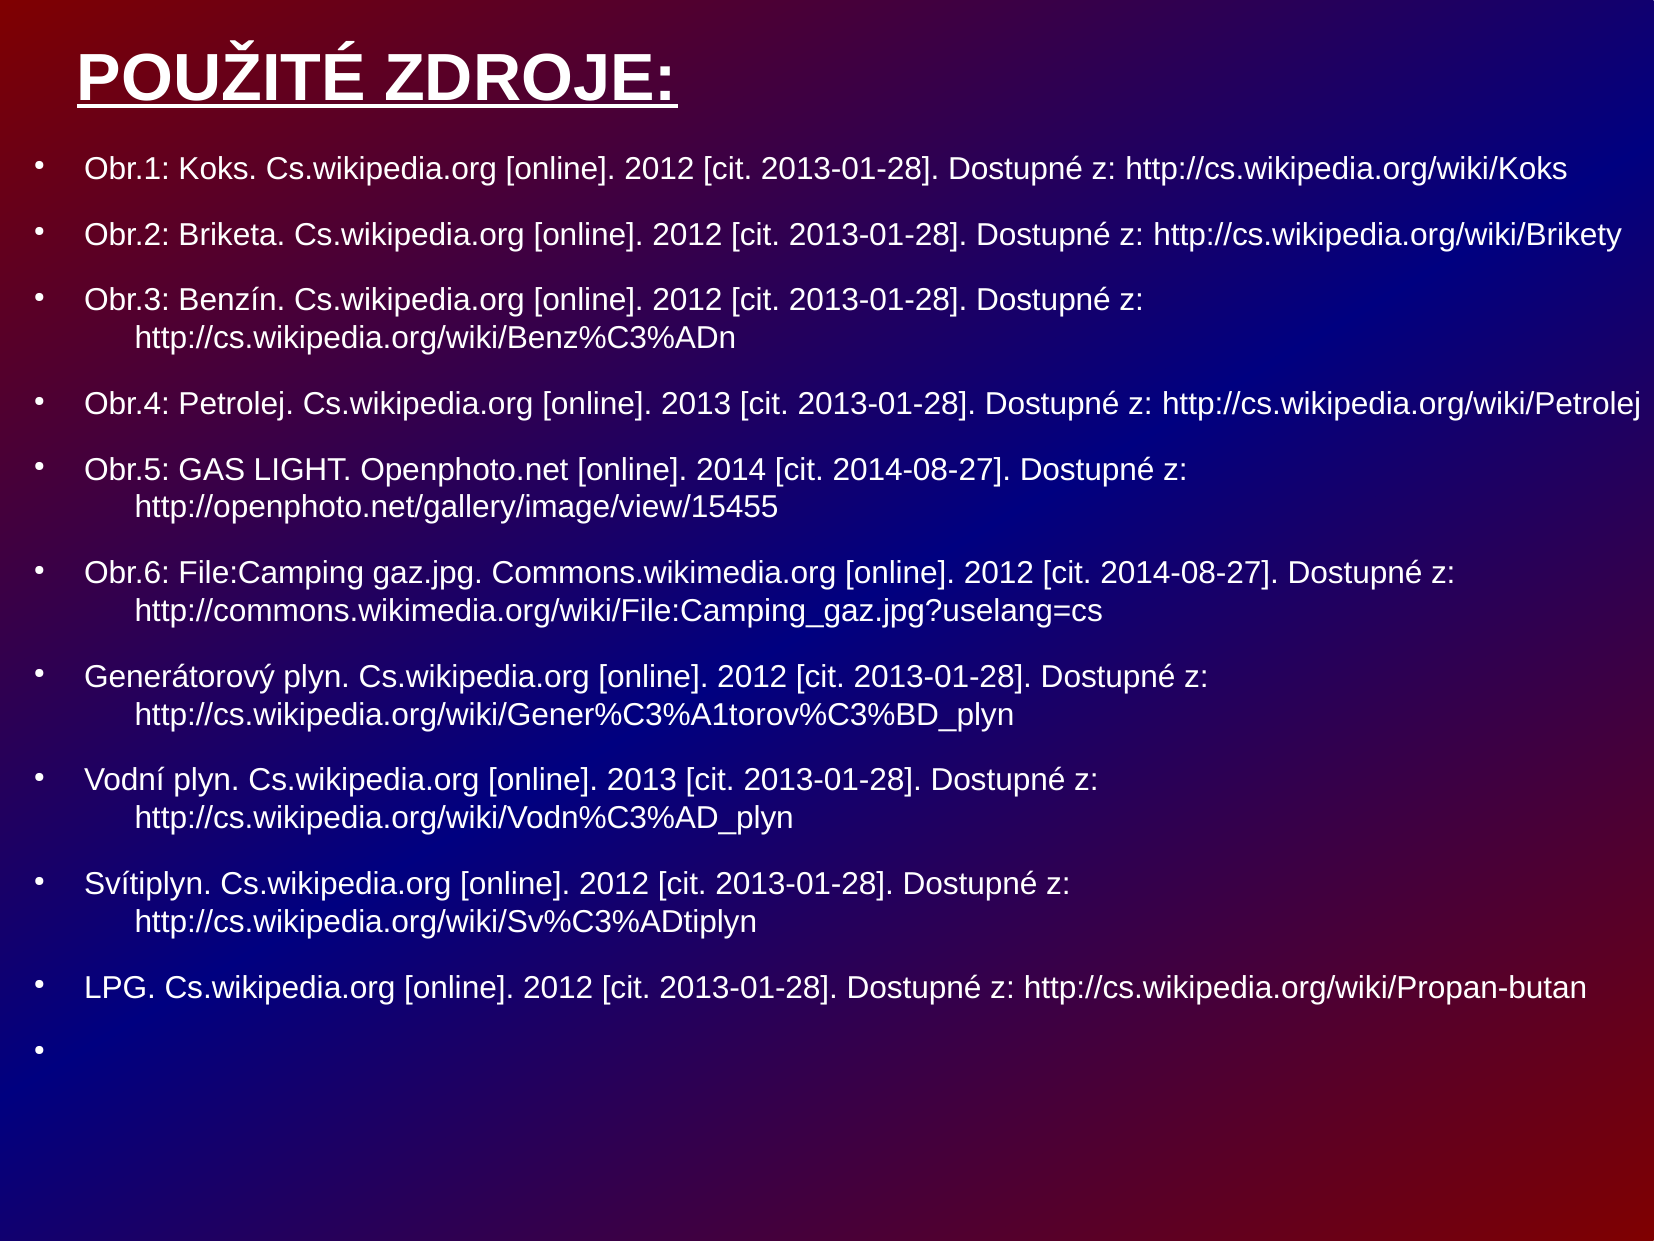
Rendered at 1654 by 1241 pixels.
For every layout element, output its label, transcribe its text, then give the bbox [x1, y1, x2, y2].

title POUŽITÉ ZDROJE: [76, 0, 1565, 147]
list Obr.1: Koks. Cs.wikipedia.org [online]. 2012 [cit. 2013-01-28]. Dostupné z: http://cs.wikipedia.org/wiki/Koks Obr.2: Briketa. Cs.wikipedia.org [online]. 2012 [cit. 2013-01-28]. Dostupné z: http://cs.wikipedia.org/wiki/Brikety Obr.3: Benzín. Cs.wikipedia.org [online]. 2012 [cit. 2013-01-28]. Dostupné z: http://cs.wikipedia.org/wiki/Benz%C3%ADn Obr.4: Petrolej. Cs.wikipedia.org [online]. 2013 [cit. 2013-01-28]. Dostupné z: http://cs.wikipedia.org/wiki/Petrolej Obr.5: GAS LIGHT. Openphoto.net [online]. 2014 [cit. 2014-08-27]. Dostupné z: http://openphoto.net/gallery/image/view/15455 Obr.6: File:Camping gaz.jpg. Commons.wikimedia.org [online]. 2012 [cit. 2014-08-27]. Dostupné z: http://commons.wikimedia.org/wiki/File:Camping_gaz.jpg?uselang=cs Generátorový plyn. Cs.wikipedia.org [online]. 2012 [cit. 2013-01-28]. Dostupné z: http://cs.wikipedia.org/wiki/Gener%C3%A1torov%C3%BD_plyn Vodní plyn. Cs.wikipedia.org [online]. 2013 [cit. 2013-01-28]. Dostupné z: http://cs.wikipedia.org/wiki/Vodn%C3%AD_plyn Svítiplyn. Cs.wikipedia.org [online]. 2012 [cit. 2013-01-28]. Dostupné z: http://cs.wikipedia.org/wiki/Sv%C3%ADtiplyn LPG. Cs.wikipedia.org [online]. 2012 [cit. 2013-01-28]. Dostupné z: http://cs.wikipedia.org/wiki/Propan-butan [0, 147, 1654, 1188]
